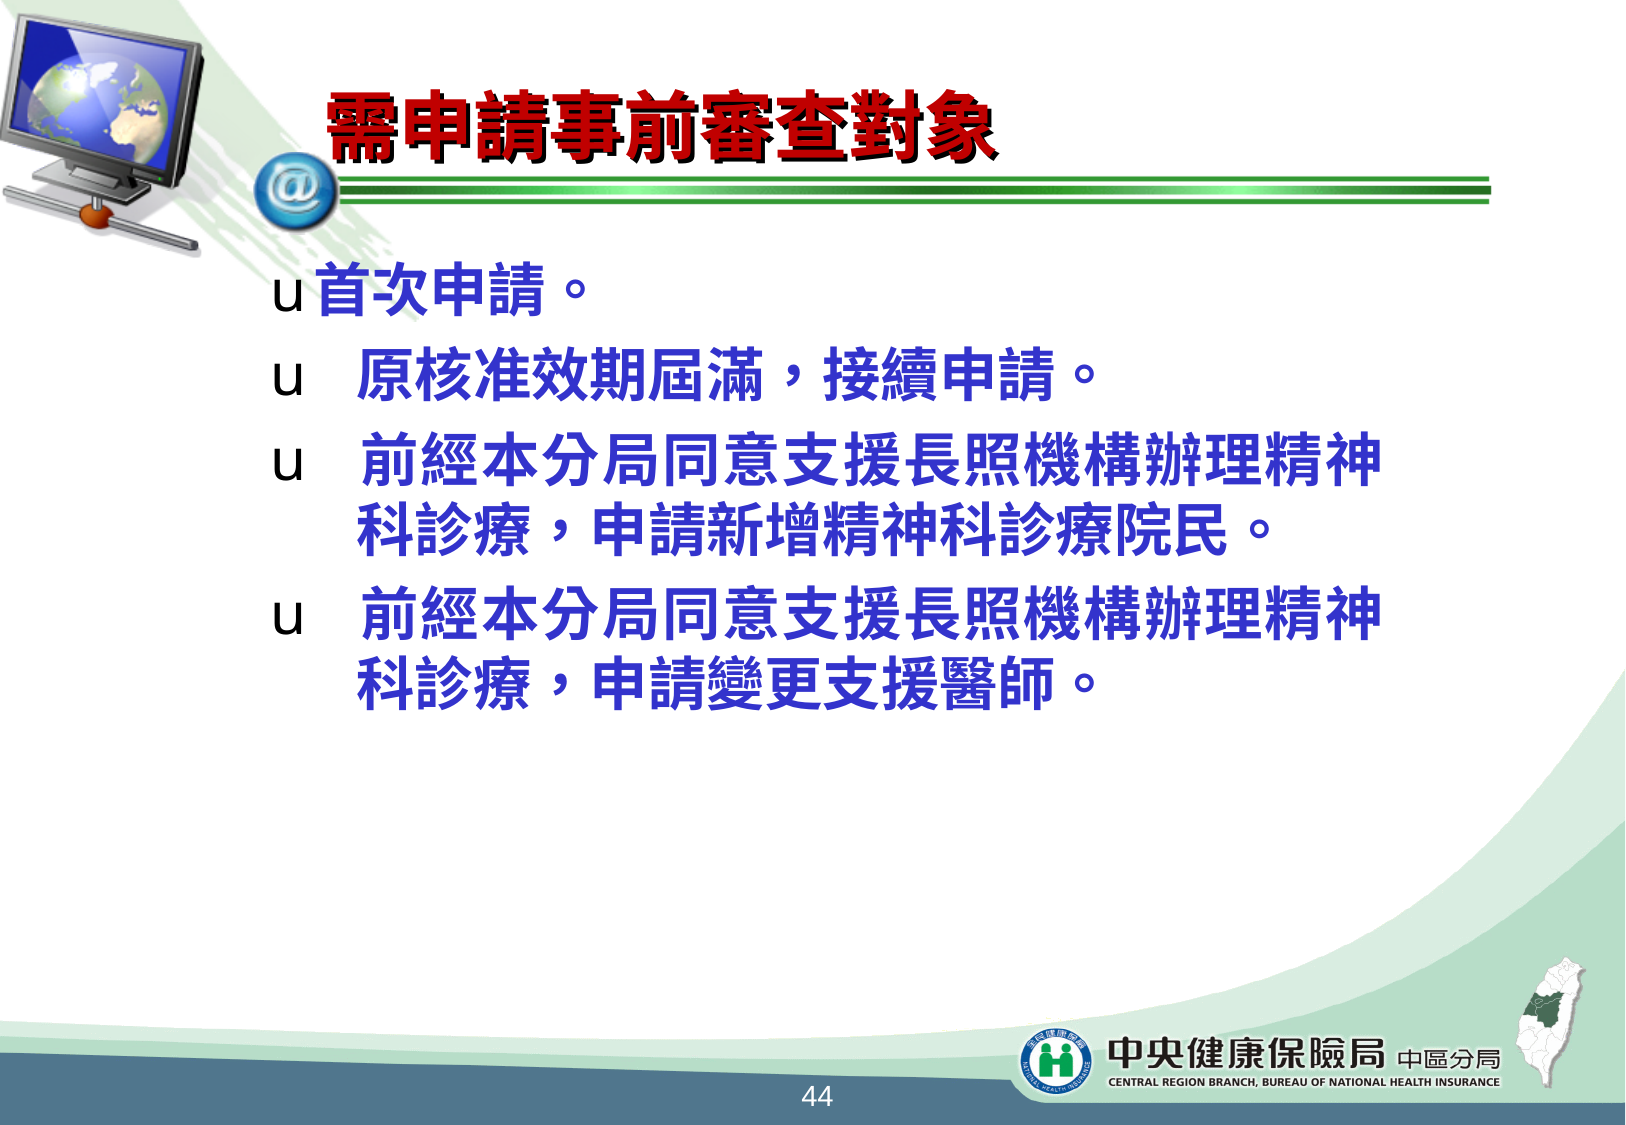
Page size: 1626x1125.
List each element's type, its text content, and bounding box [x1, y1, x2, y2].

subtitle 首次申請。 原核准效期屆滿，接續申請。 前經本分局同意支援長照機構辦理精神科診療，申請新增精神科診療院民。 前經本分局同意支援長照機構辦理精神科診療，申請變更支援醫師。 [167, 246, 1399, 1055]
text_box [627, 1065, 1008, 1125]
title 需申請事前審查對象 [308, 46, 1449, 200]
